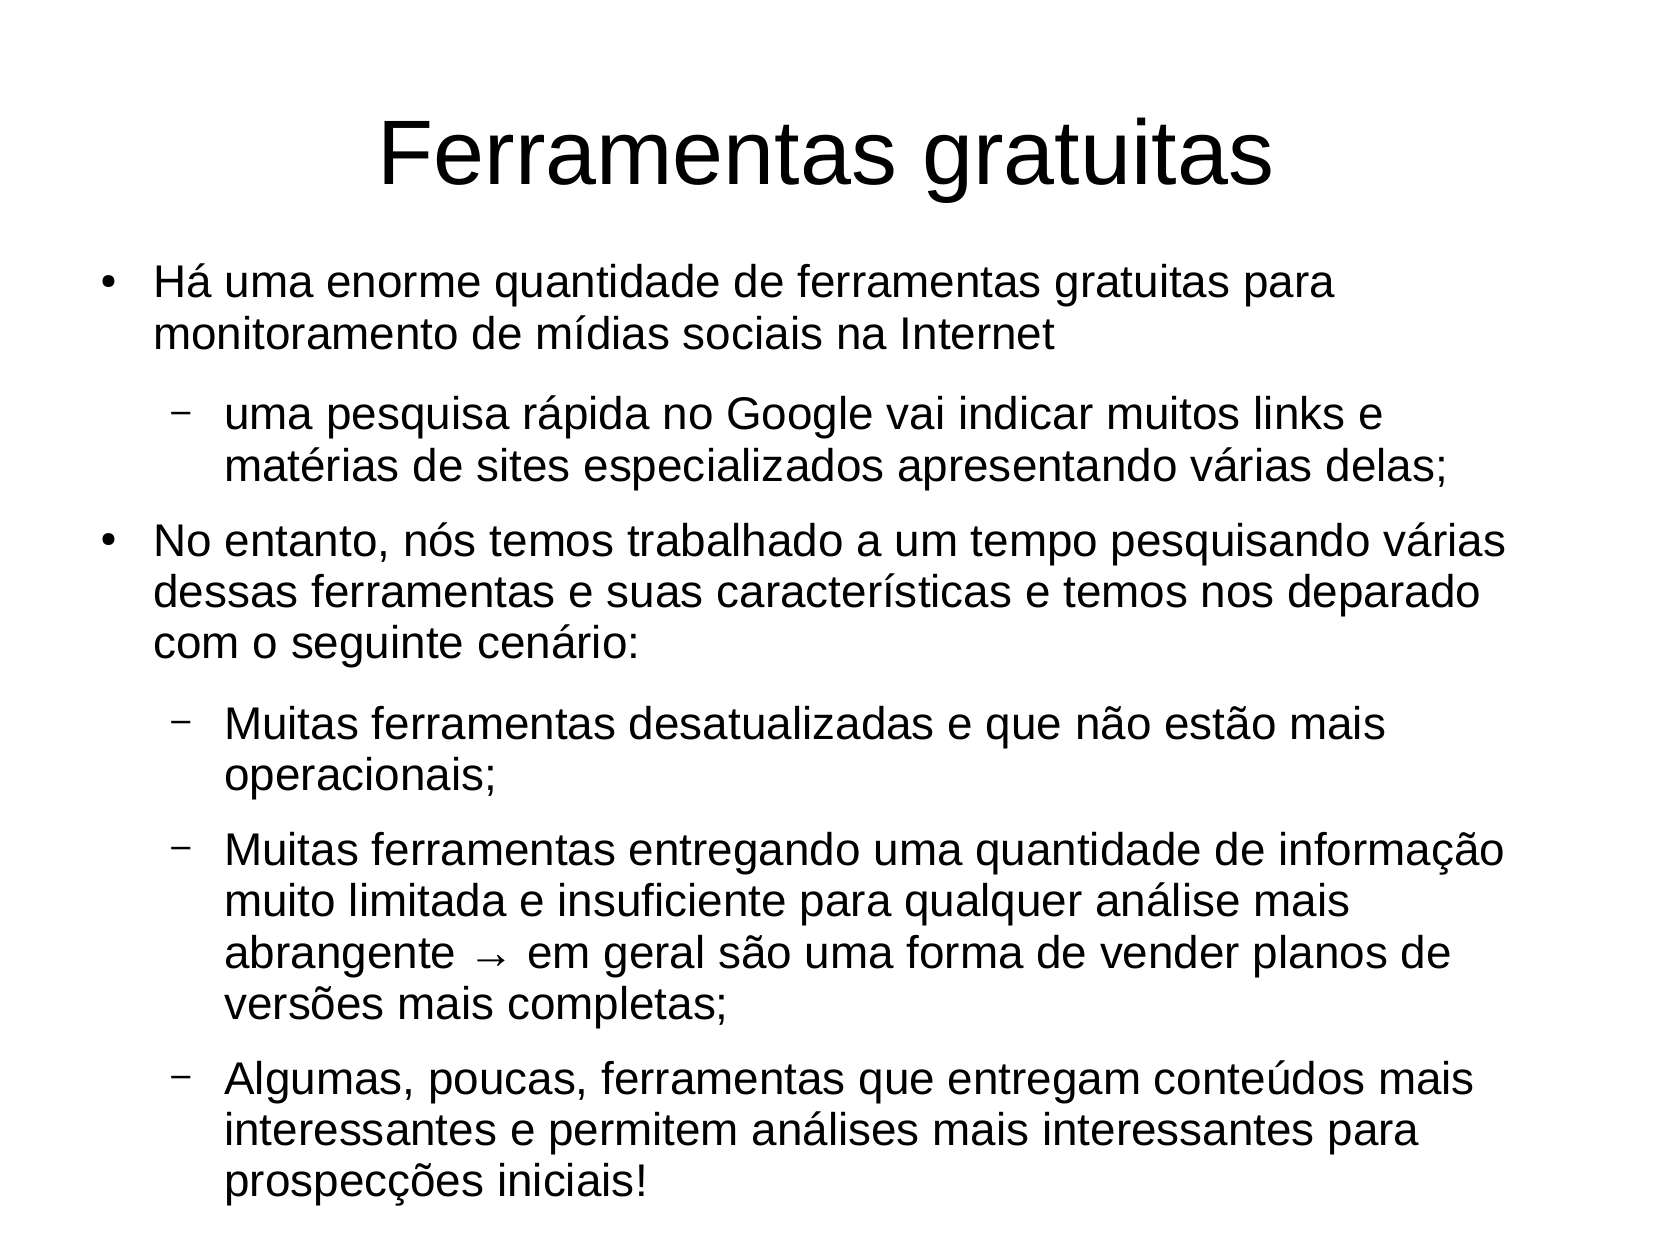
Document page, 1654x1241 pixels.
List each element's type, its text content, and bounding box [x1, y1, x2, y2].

list Há uma enorme quantidade de ferramentas gratuitas para monitoramento de mídias sociais na Internet uma pesquisa rápida no Google vai indicar muitos links e matérias de sites especializados apresentando várias delas; No entanto, nós temos trabalhado a um tempo pesquisando várias dessas ferramentas e suas características e temos nos deparado com o seguinte cenário: Muitas ferramentas desatualizadas e que não estão mais operacionais; Muitas ferramentas entregando uma quantidade de informação muito limitada e insuficiente para qualquer análise mais abrangente → em geral são uma forma de vender planos de versões mais completas; Algumas, poucas, ferramentas que entregam conteúdos mais interessantes e permitem análises mais interessantes para prospecções iniciais! [82, 256, 1571, 976]
title Ferramentas gratuitas [82, 49, 1571, 256]
